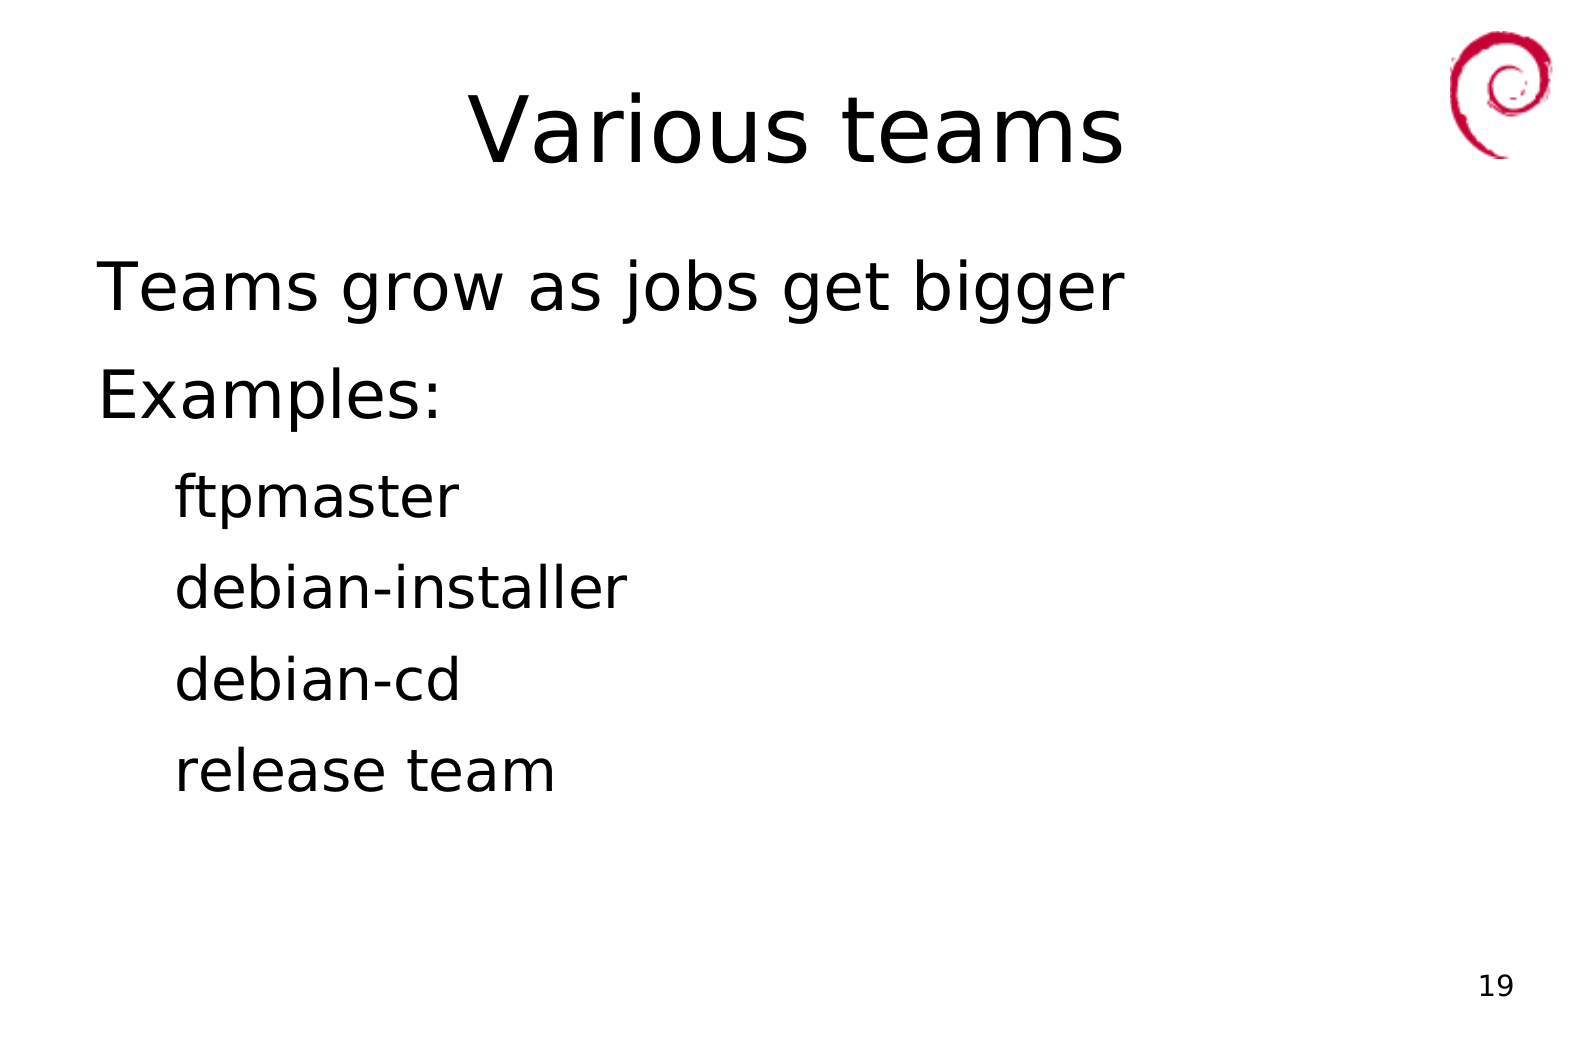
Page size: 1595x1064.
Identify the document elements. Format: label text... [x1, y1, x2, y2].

title Various teams [79, 49, 1515, 213]
list Teams grow as jobs get bigger Examples: ftpmaster debian-installer debian-cd release team [79, 248, 1515, 951]
picture [1450, 31, 1555, 159]
